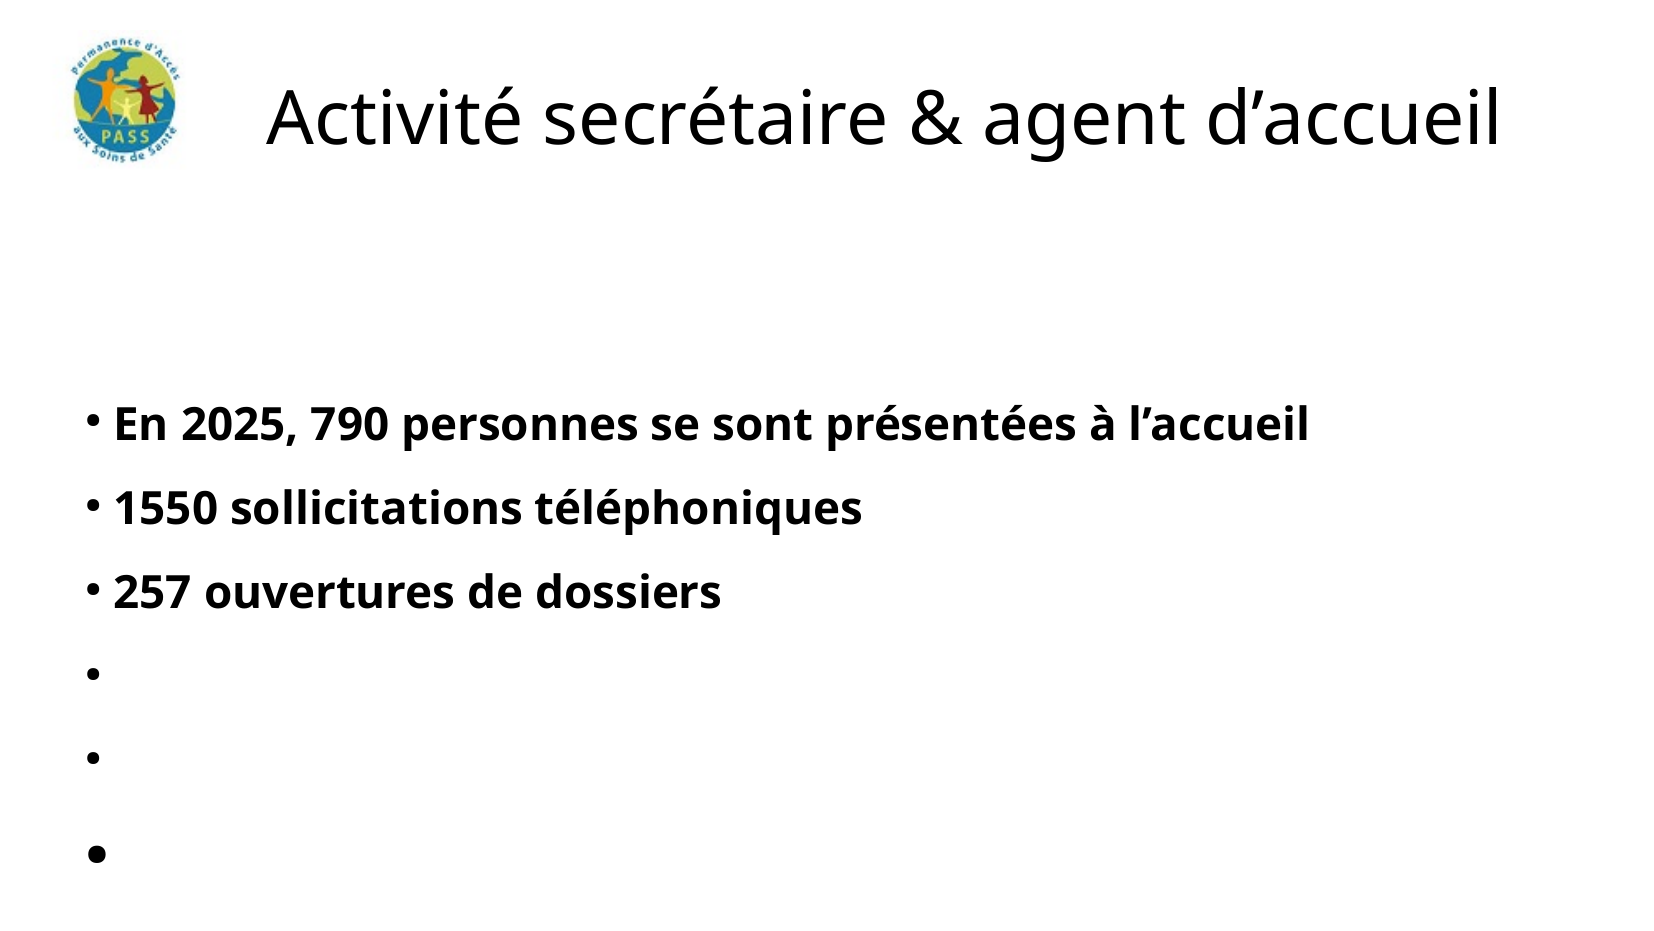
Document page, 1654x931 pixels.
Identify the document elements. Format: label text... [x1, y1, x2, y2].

picture [0, 30, 258, 170]
title Activité secrétaire & agent d’accueil [82, 37, 1571, 193]
list En 2025, 790 personnes se sont présentées à l’accueil 1550 sollicitations téléphoniques 257 ouvertures de dossiers [85, 310, 1574, 850]
